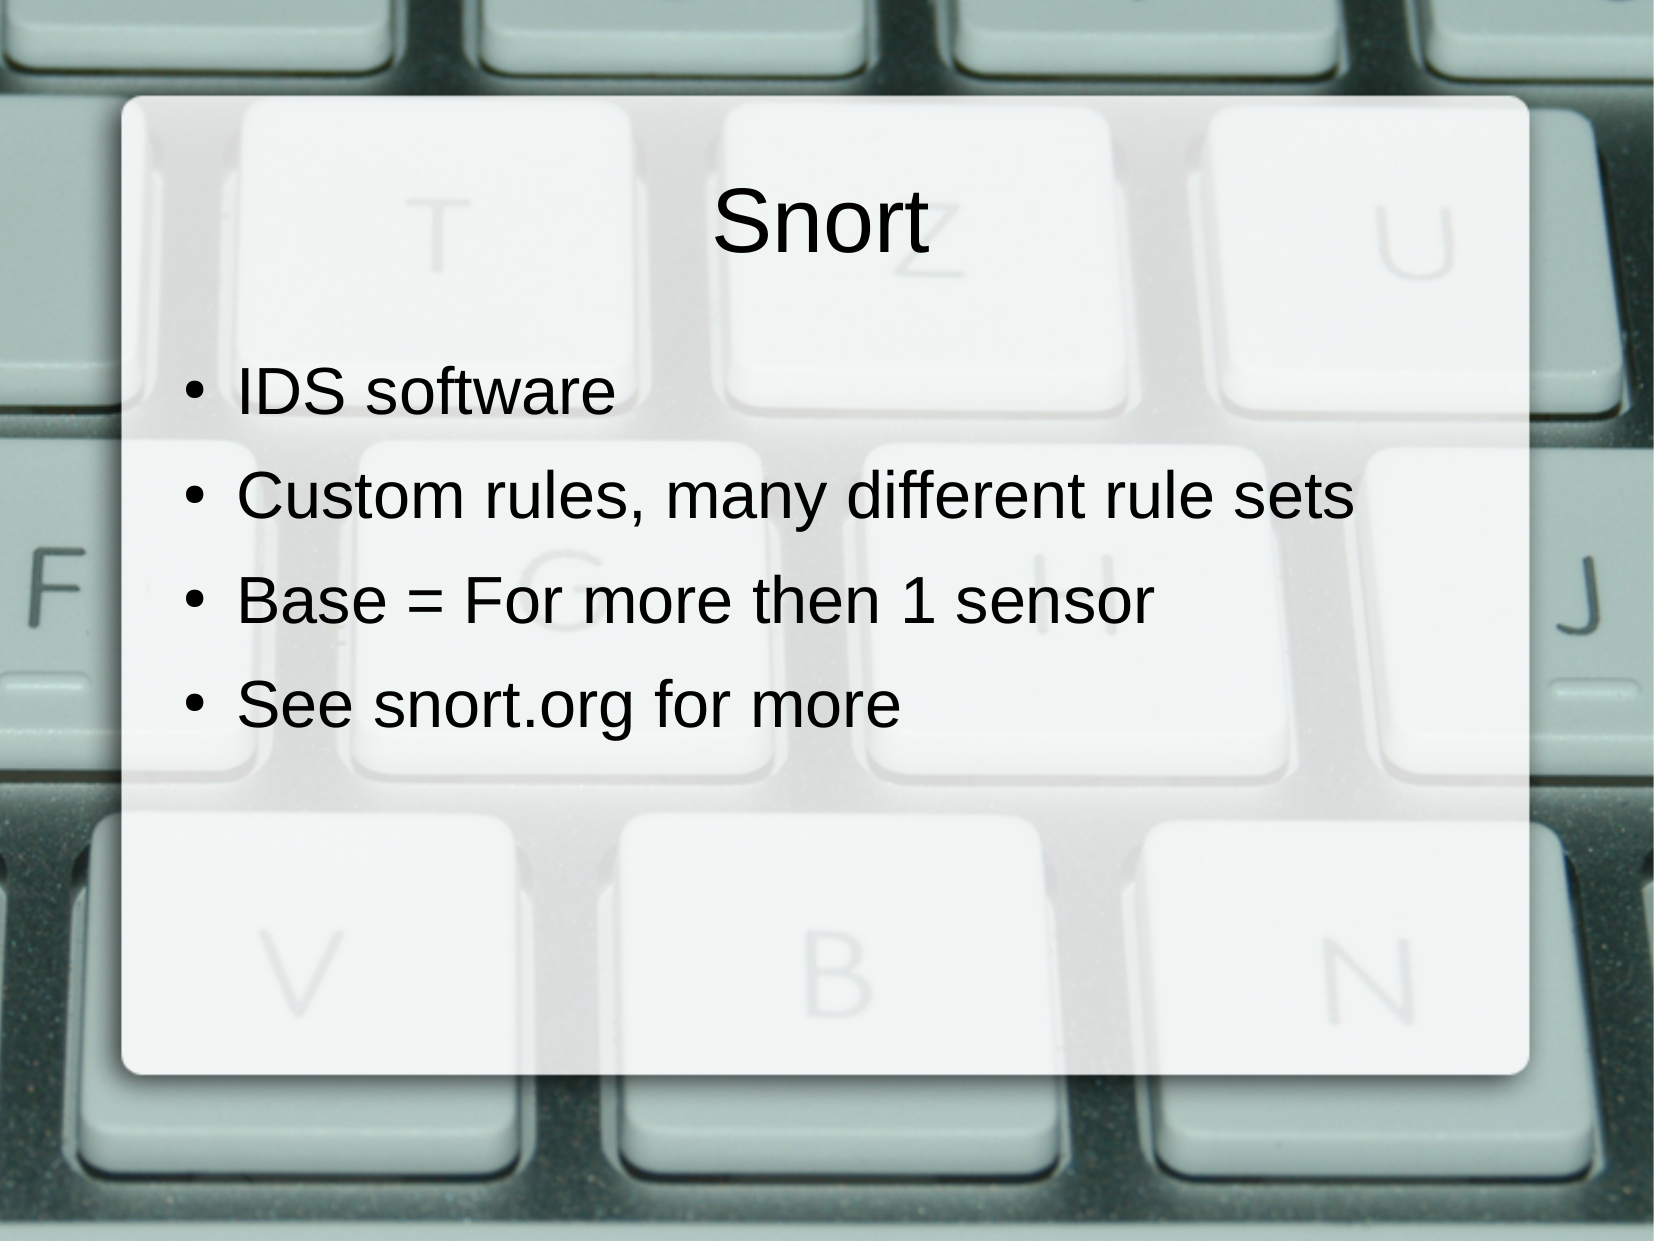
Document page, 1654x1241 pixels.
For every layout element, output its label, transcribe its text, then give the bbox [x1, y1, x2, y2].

picture [0, 0, 1654, 1241]
list IDS software Custom rules, many different rule sets Base = For more then 1 sensor See snort.org for more [147, 354, 1506, 1049]
title Snort [135, 125, 1506, 318]
